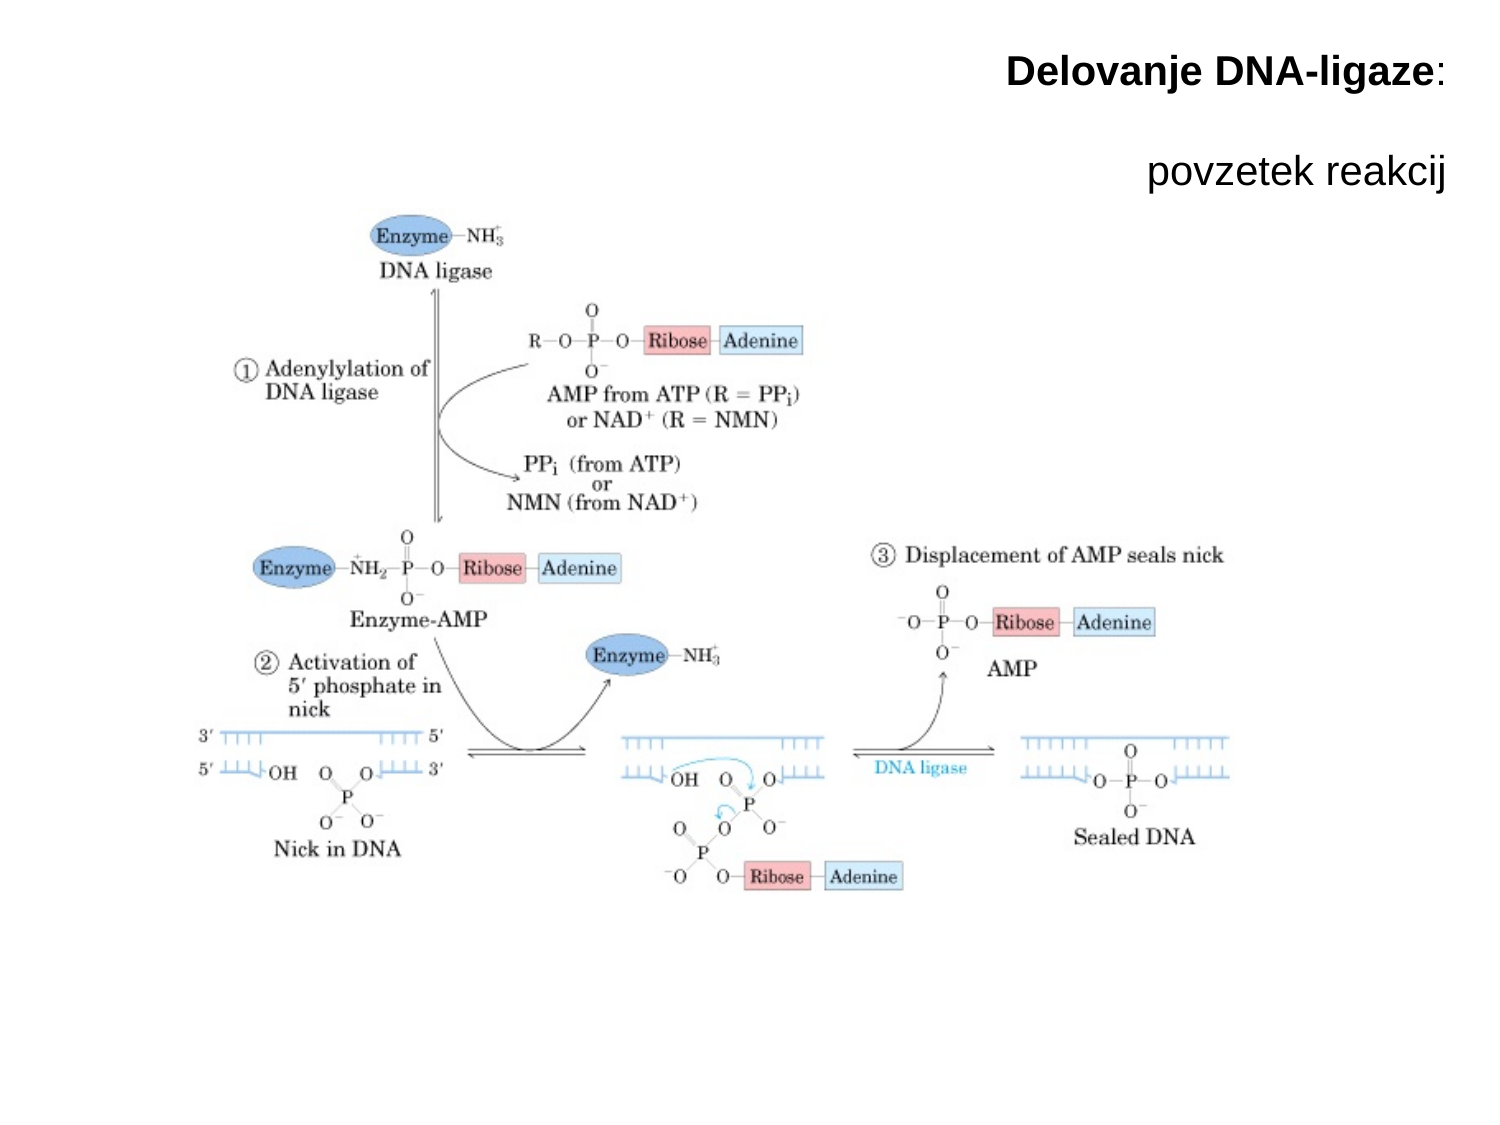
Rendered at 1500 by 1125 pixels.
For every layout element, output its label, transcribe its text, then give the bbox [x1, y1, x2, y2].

picture [194, 207, 1235, 899]
text_box Delovanje DNA-ligaze: povzetek reakcij [990, 36, 1462, 202]
